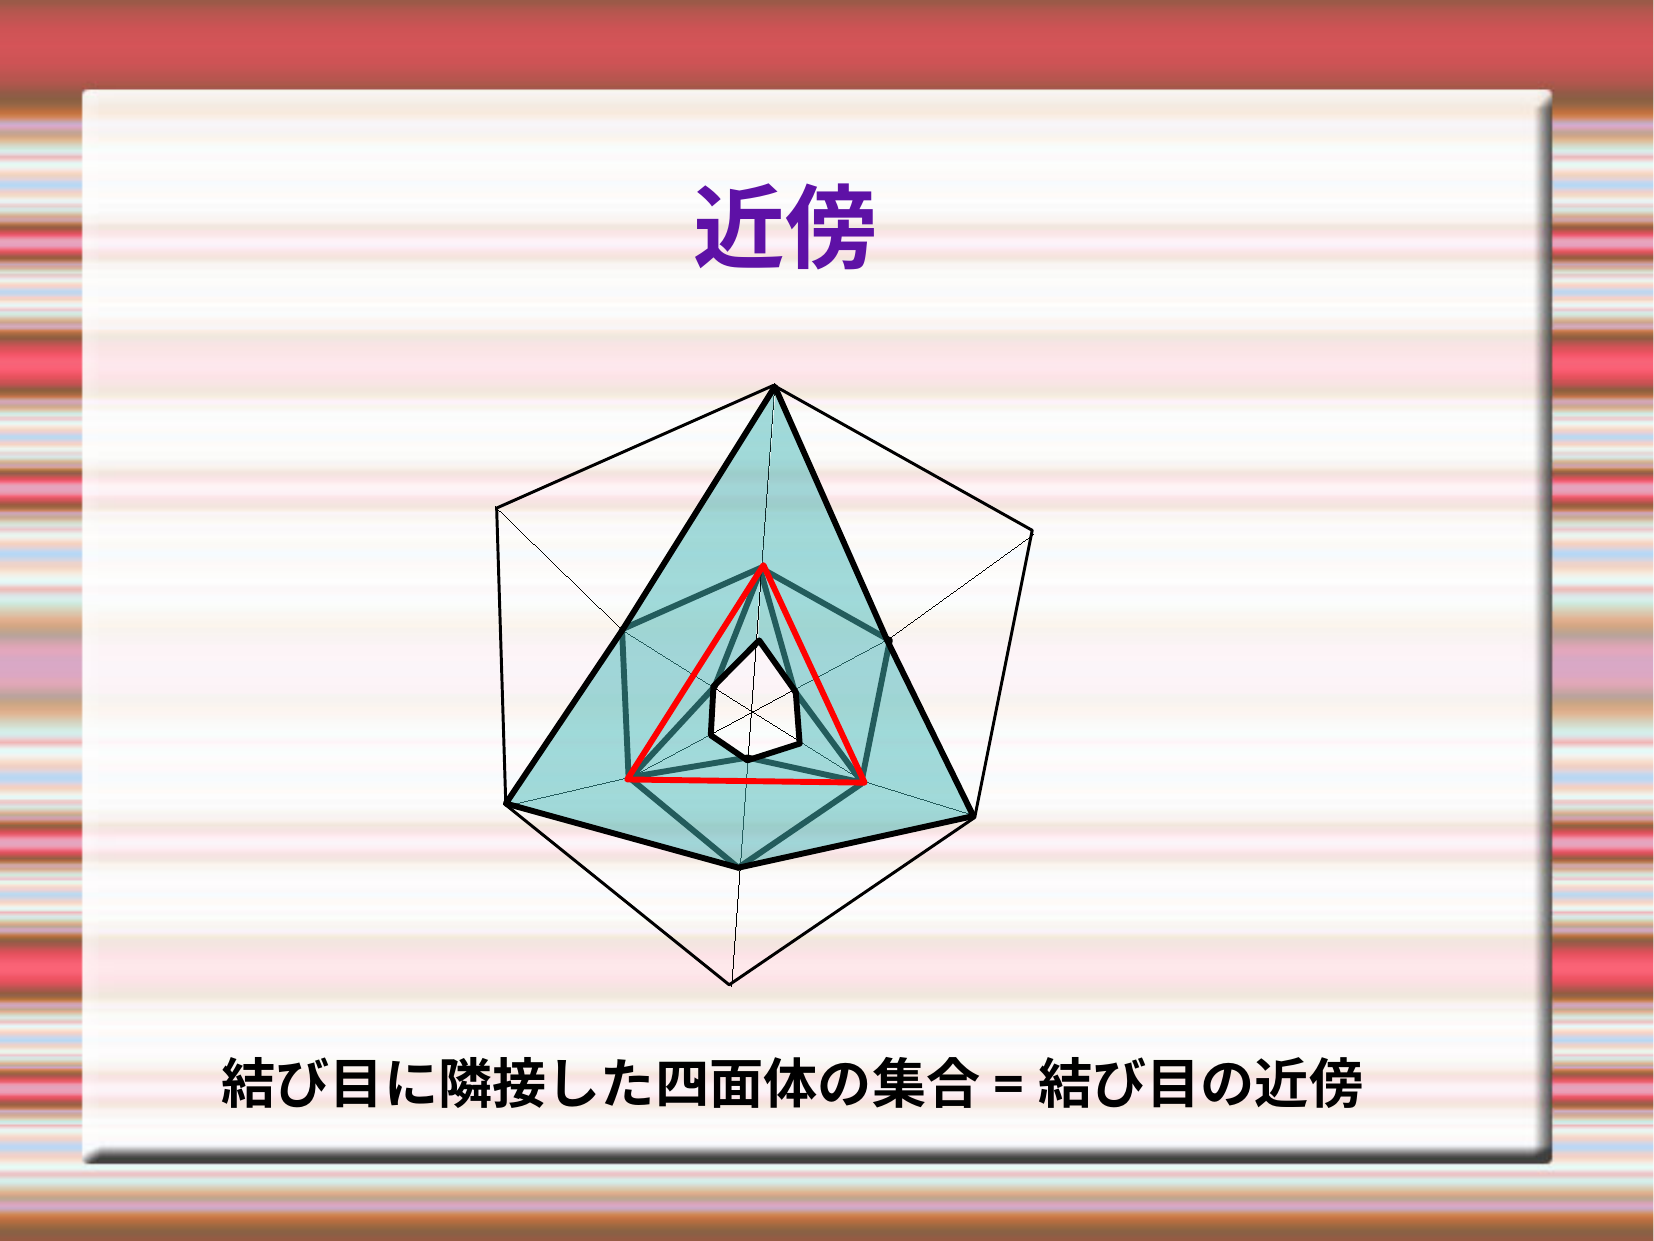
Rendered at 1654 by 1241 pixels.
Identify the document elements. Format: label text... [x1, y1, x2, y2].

picture [0, 0, 1654, 1241]
text_box [512, 395, 968, 864]
list [121, 322, 1561, 1132]
text_box 近傍 [679, 147, 1051, 255]
text_box 結び目に隣接した四面体の集合 = 結び目の近傍 [206, 1033, 1506, 1123]
